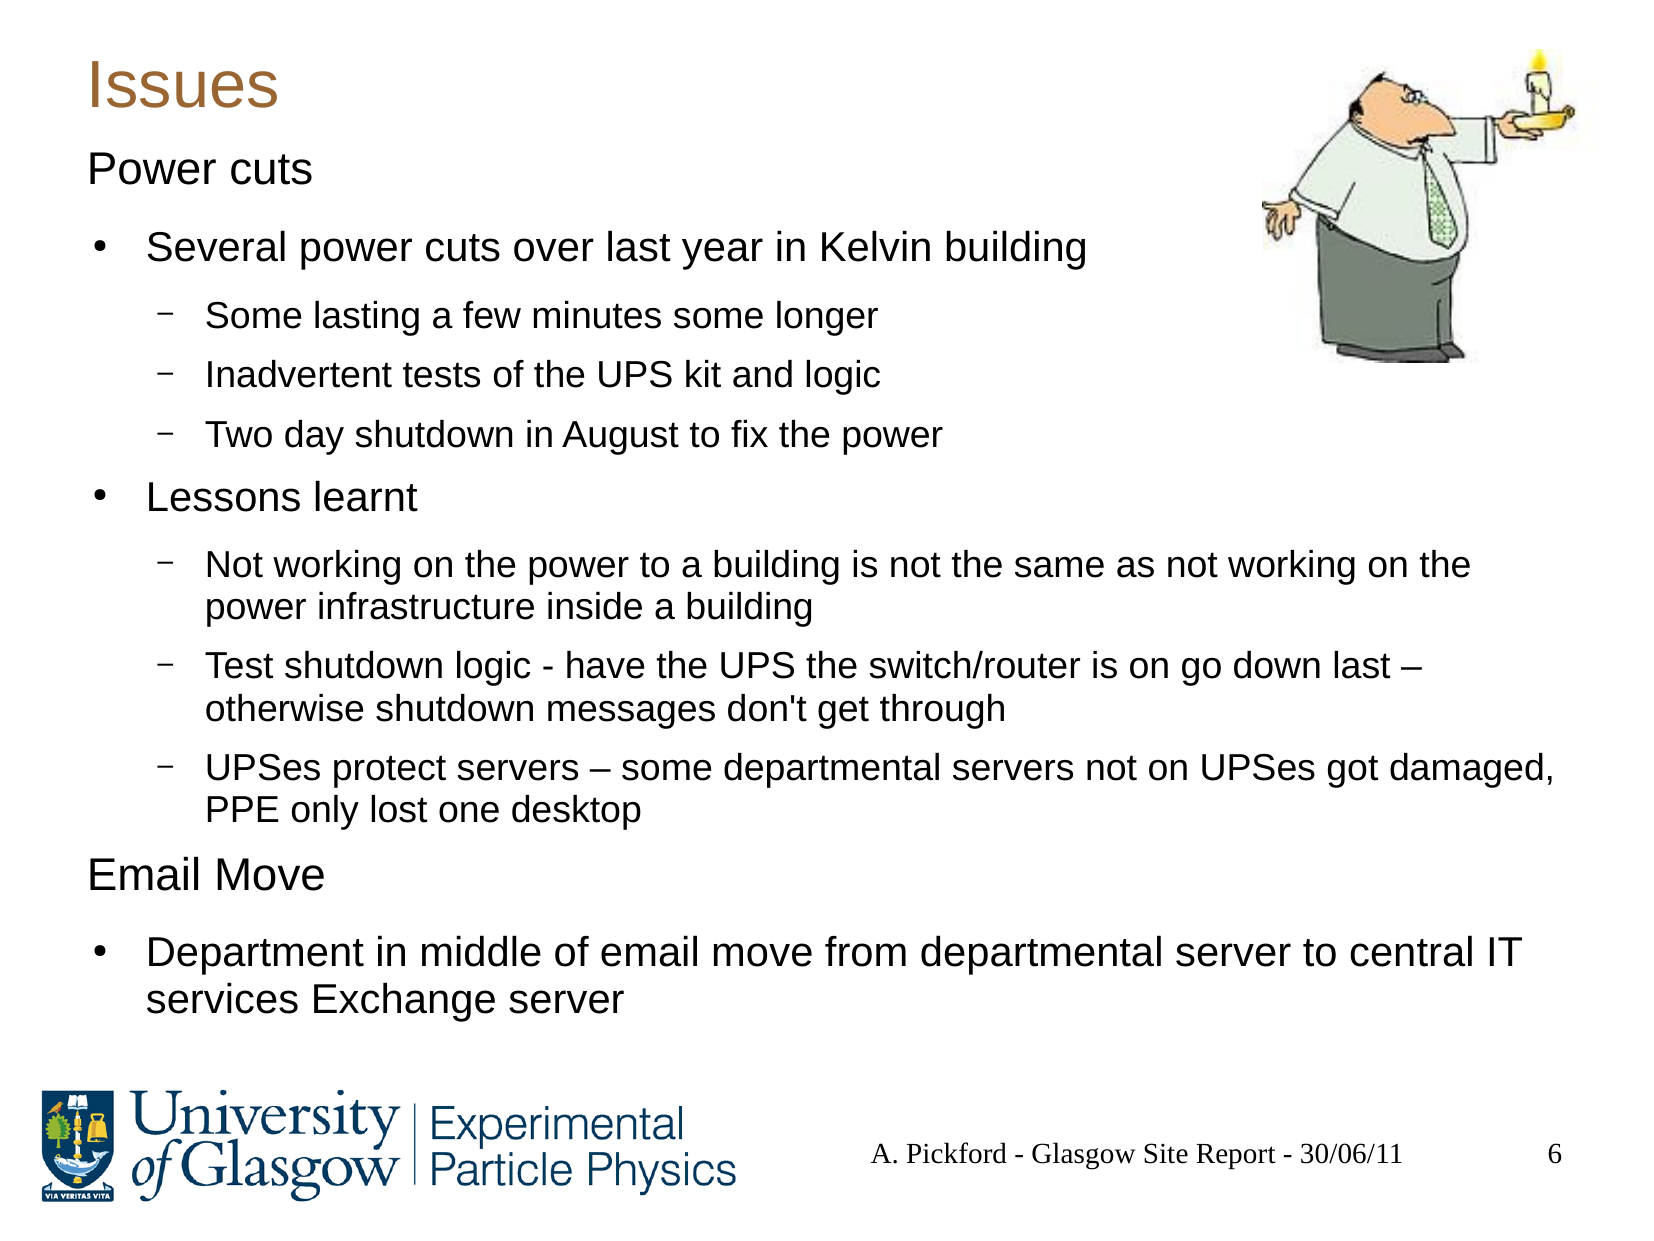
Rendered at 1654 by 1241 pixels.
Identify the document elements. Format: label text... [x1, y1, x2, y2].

title Issues [86, 17, 1576, 143]
picture [0, 1048, 769, 1241]
list Power cuts Several power cuts over last year in Kelvin building Some lasting a few minutes some longer Inadvertent tests of the UPS kit and logic Two day shutdown in August to fix the power Lessons learnt Not working on the power to a building is not the same as not working on the power infrastructure inside a building Test shutdown logic - have the UPS the switch/router is on go down last – otherwise shutdown messages don't get through UPSes protect servers – some departmental servers not on UPSes got damaged, PPE only lost one desktop Email Move Department in middle of email move from departmental server to central IT services Exchange server [75, 143, 1576, 1115]
picture [1262, 49, 1617, 363]
